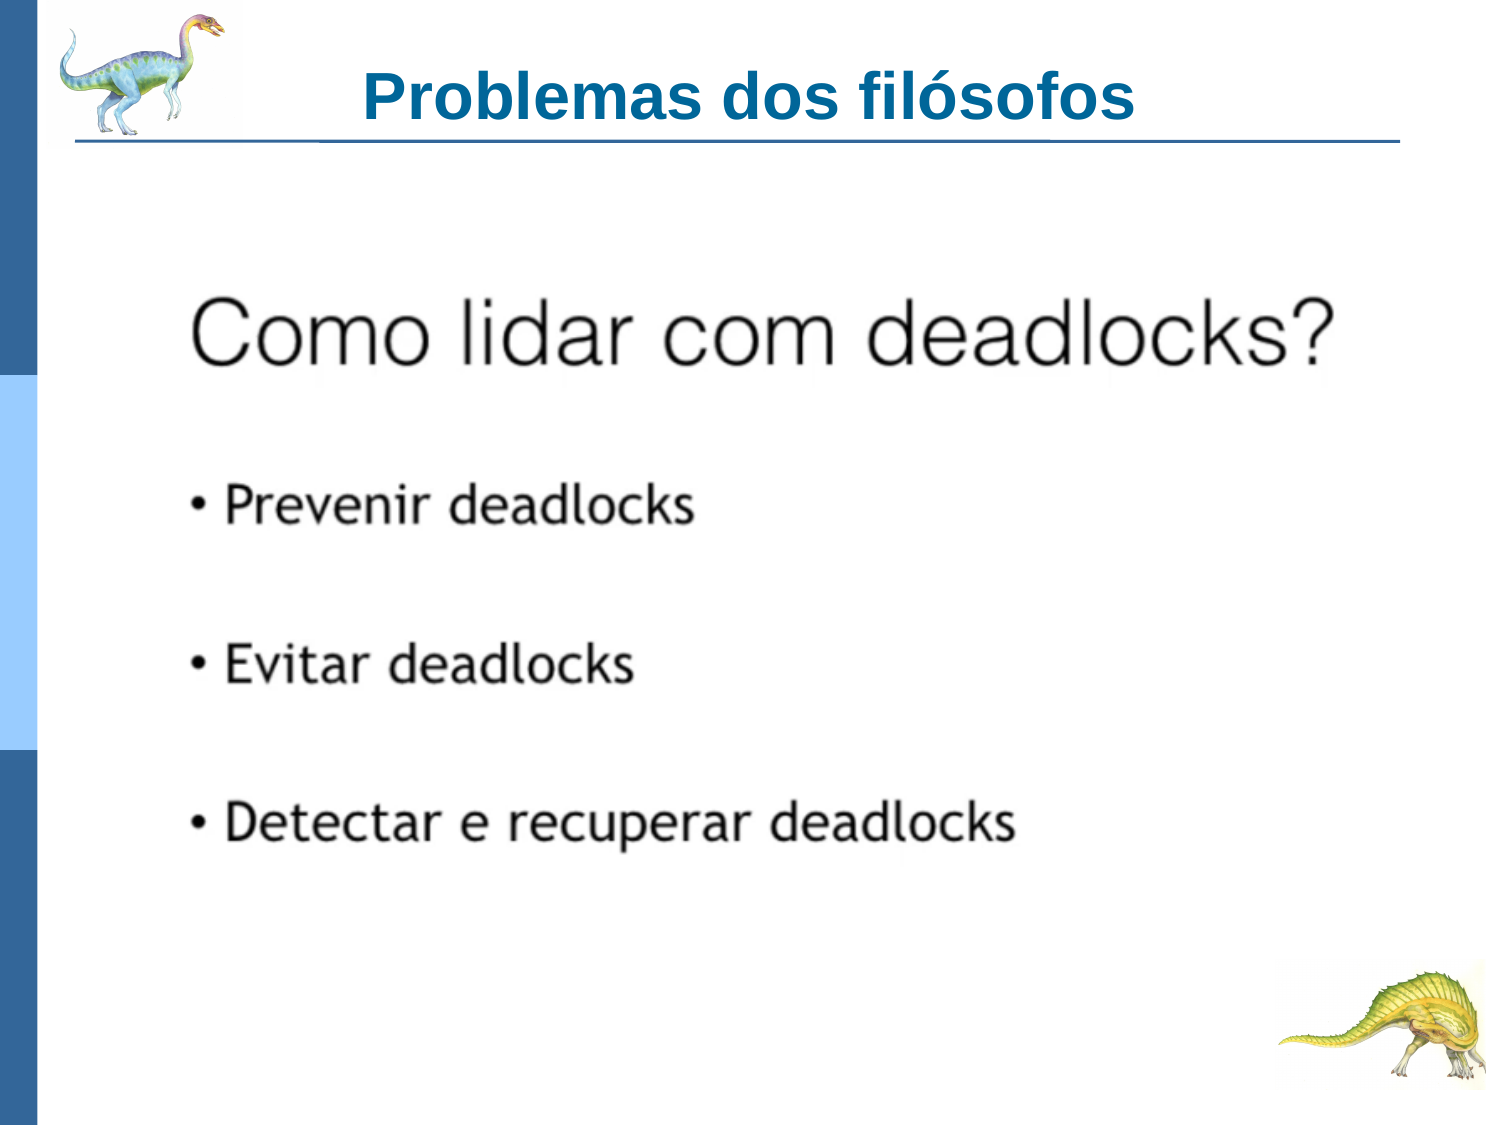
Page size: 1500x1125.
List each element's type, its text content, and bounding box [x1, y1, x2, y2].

picture [46, 0, 243, 149]
text_box Problemas dos filósofos [75, 45, 1426, 141]
picture [1275, 959, 1486, 1090]
picture [164, 247, 1371, 910]
